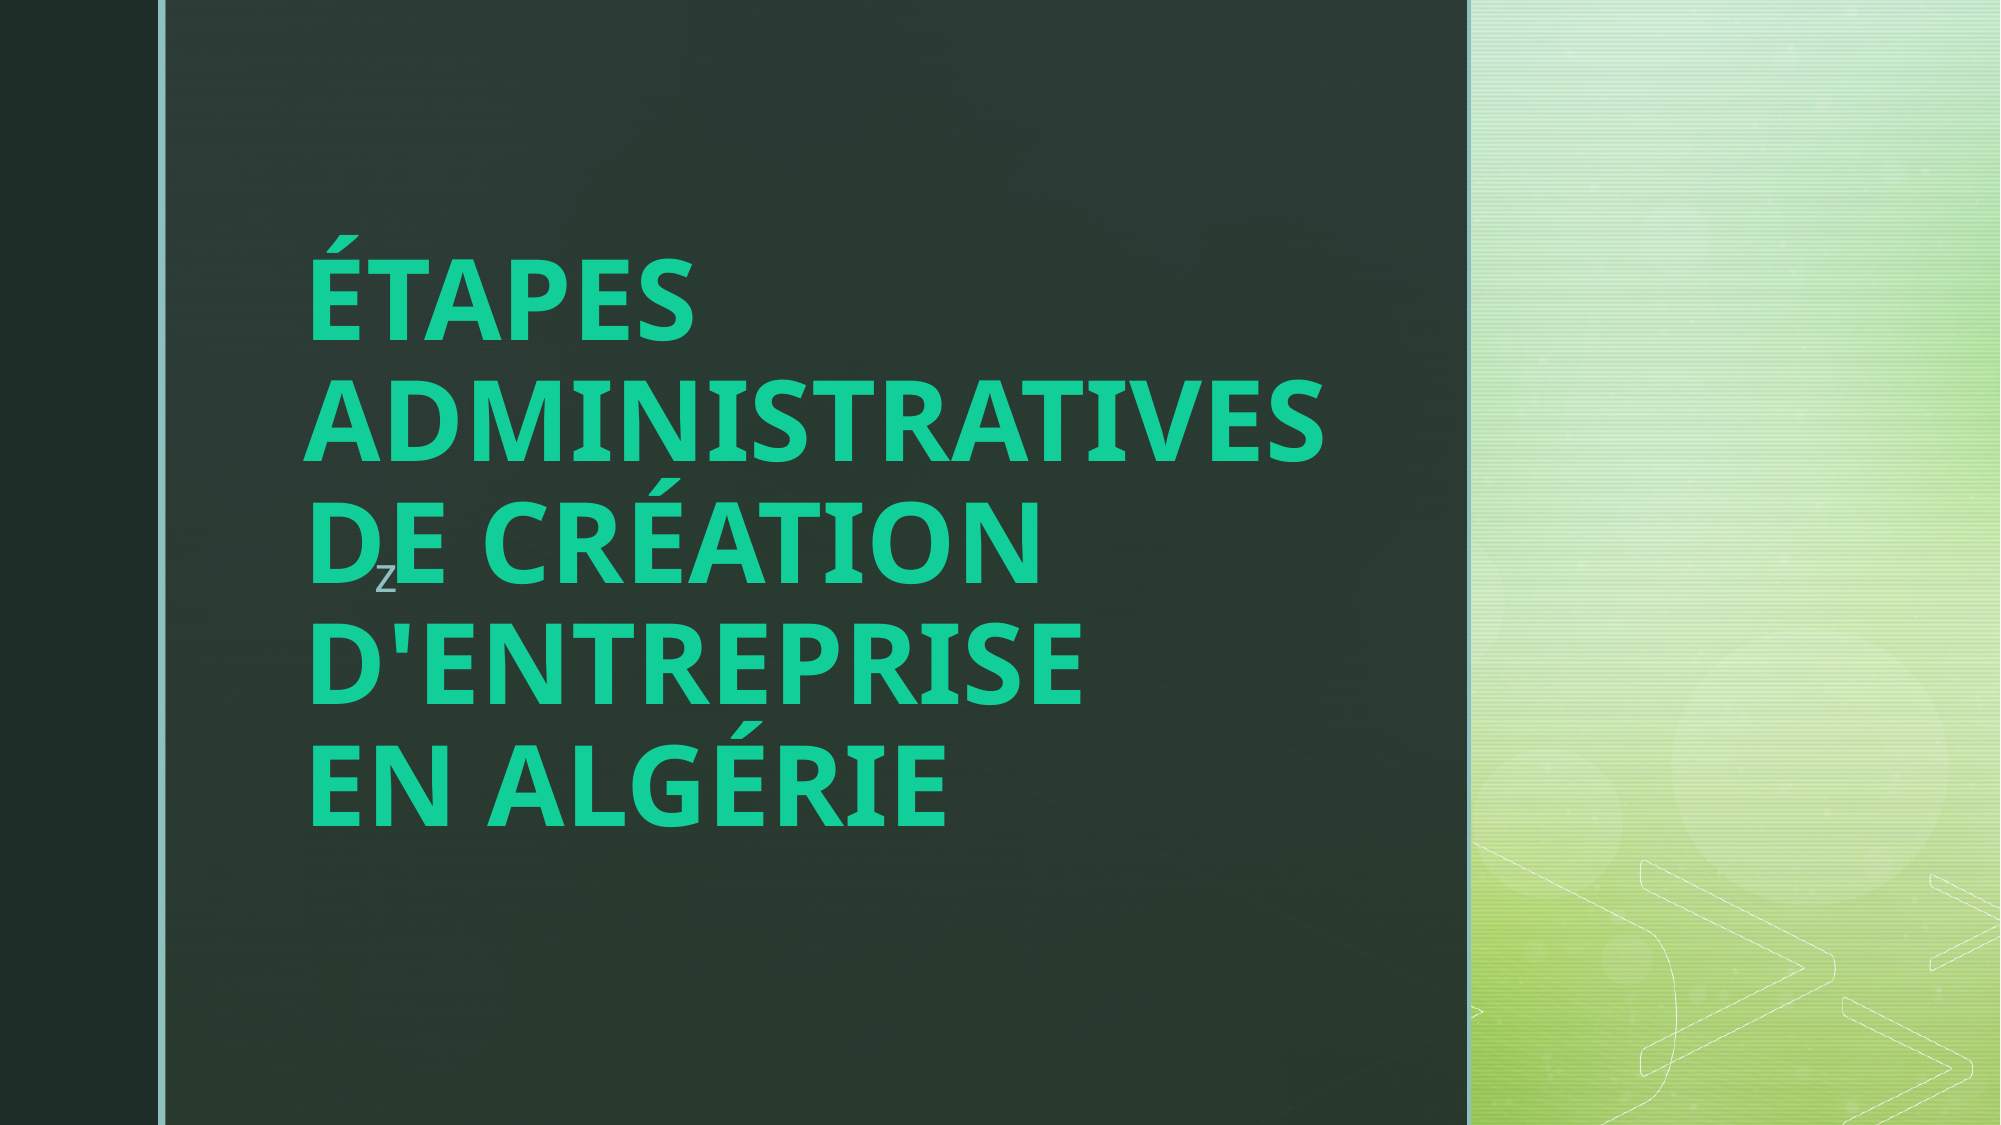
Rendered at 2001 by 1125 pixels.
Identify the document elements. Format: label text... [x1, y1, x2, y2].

title ÉTAPES ADMINISTRATIVES DE CRÉATION D'ENTREPRISE EN ALGÉRIE [289, 114, 1418, 1017]
